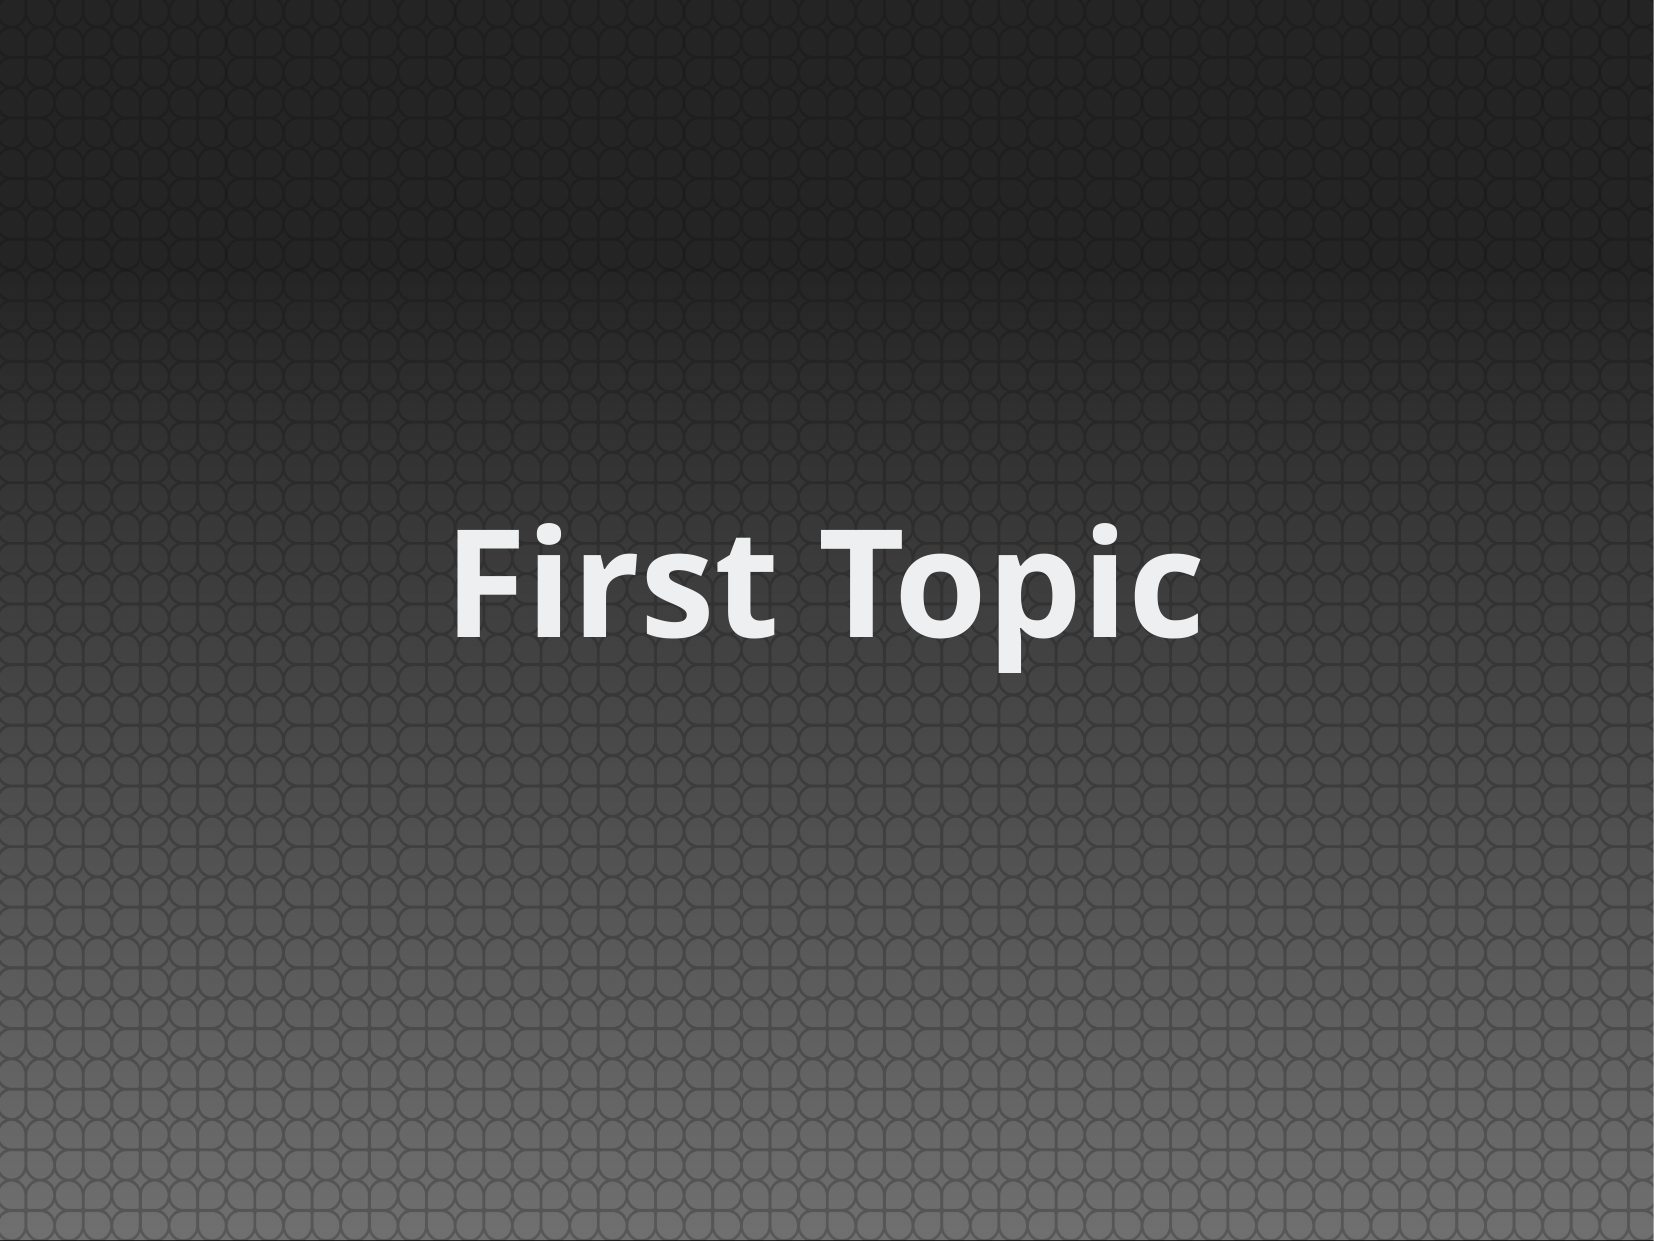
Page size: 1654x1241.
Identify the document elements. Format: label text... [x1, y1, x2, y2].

picture [0, 0, 1654, 1241]
text_box First Topic [37, 470, 1613, 810]
